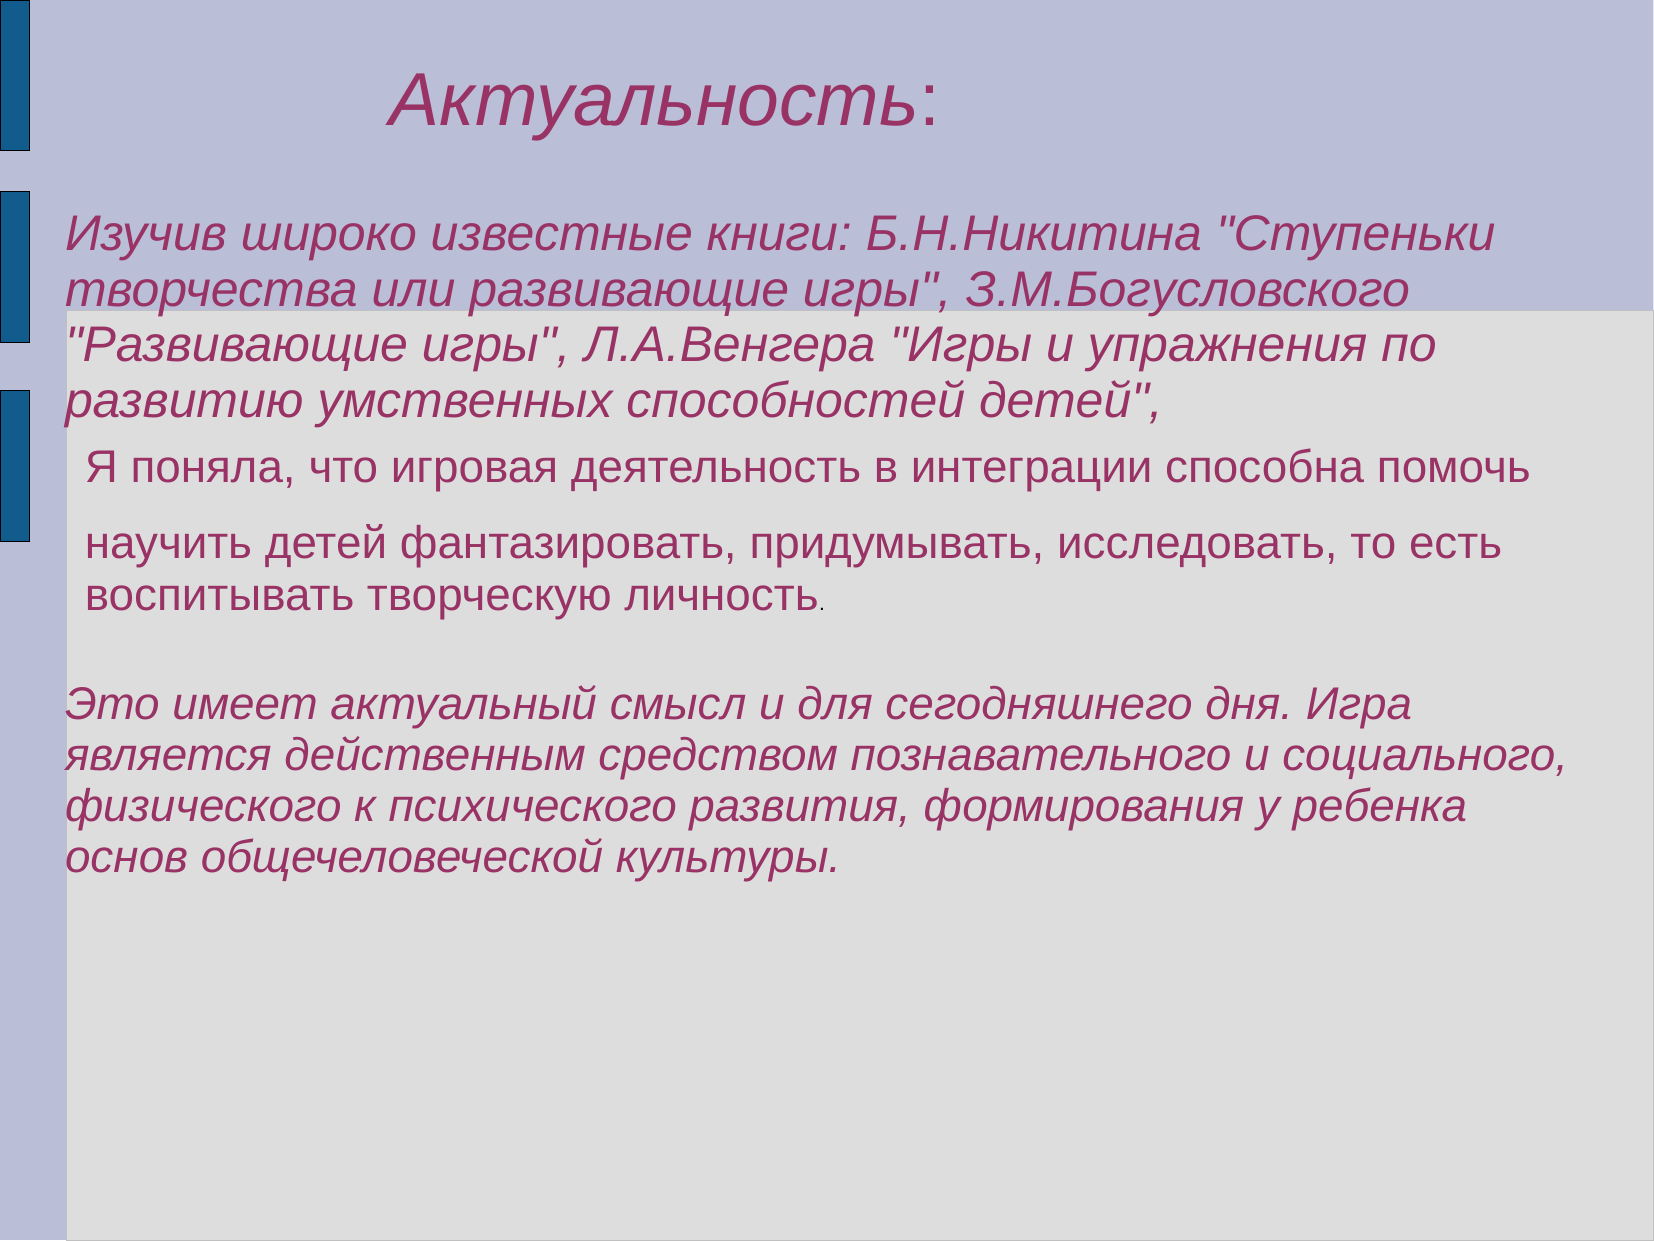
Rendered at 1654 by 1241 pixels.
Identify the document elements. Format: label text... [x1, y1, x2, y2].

text_box Я поняла, что игровая деятельность в интеграции способна помочь научить детей фантазировать, придумывать, исследовать, то есть воспитывать творческую личность. [70, 433, 1654, 675]
text_box Изучив широко известные книги: Б.Н.Никитина "Ступеньки творчества или развивающие игры", З.М.Богусловского "Развивающие игры", Л.А.Венгера "Игры и упражнения по развитию умственных способностей детей", [29, 177, 1654, 599]
text_box Это имеет актуальный смысл и для сегодняшнего дня. Игра является действенным средством познавательного и социального, физического к психического развития, формирования у ребенка основ общечеловеческой культуры. [29, 649, 1625, 1004]
text_box Актуальность: [354, 29, 1241, 218]
